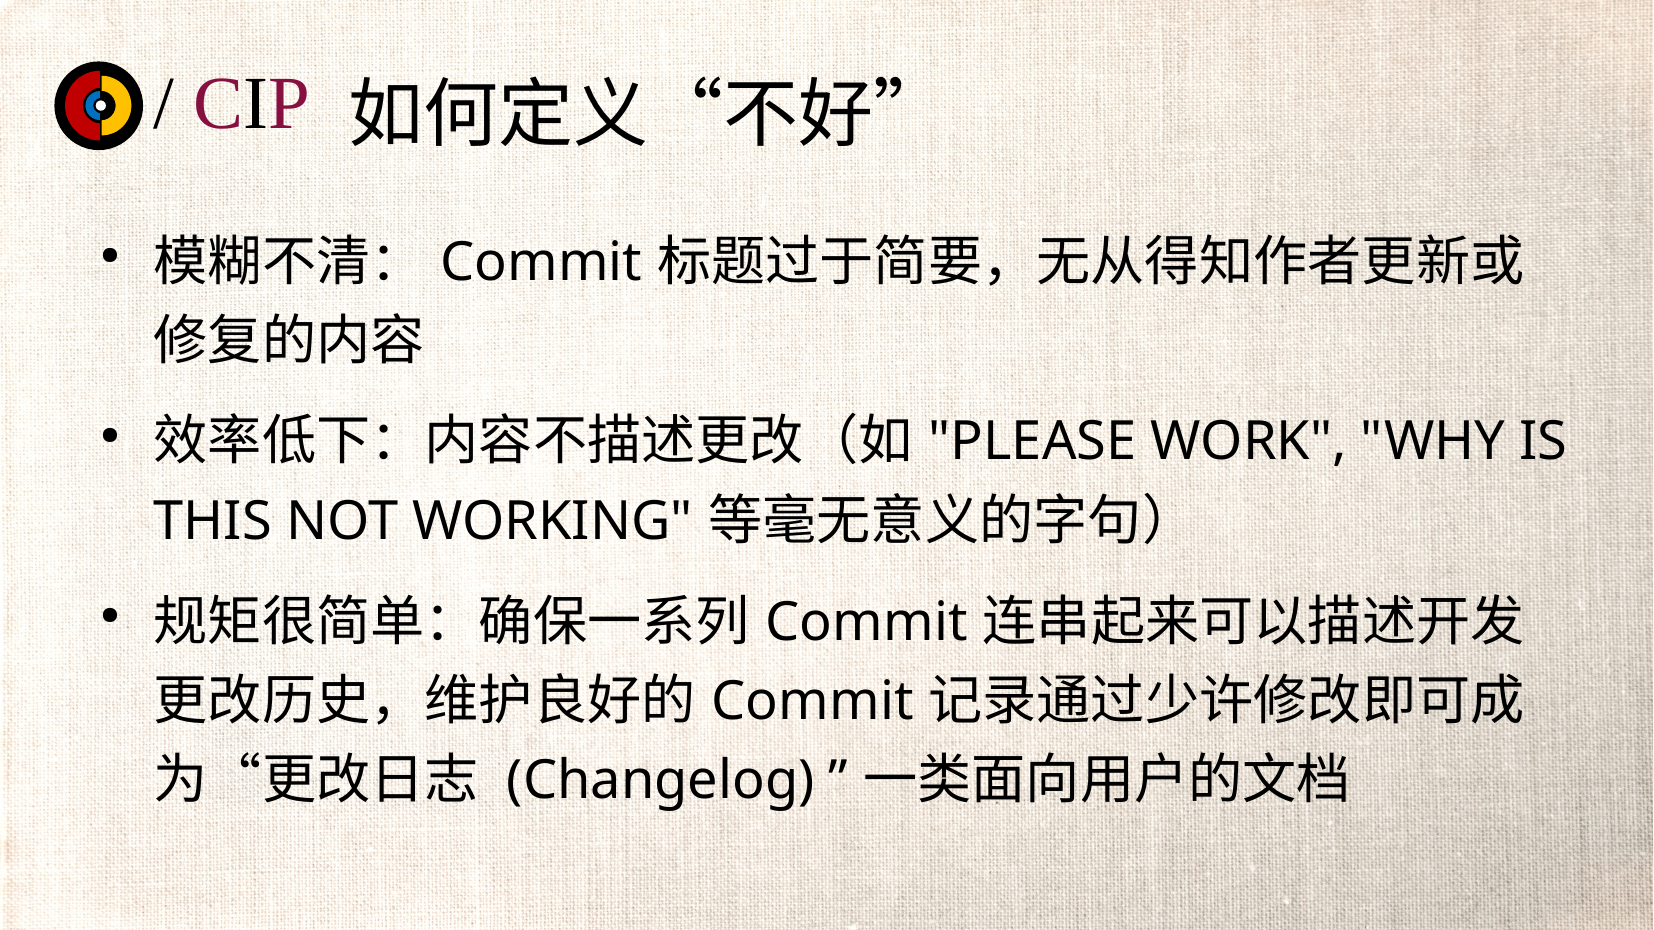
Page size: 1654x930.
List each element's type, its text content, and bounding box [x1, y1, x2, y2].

list 模糊不清：Commit标题过于简要，无从得知作者更新或修复的内容 效率低下：内容不描述更改（如"PLEASE WORK", "WHY IS THIS NOT WORKING"等毫无意义的字句） 规矩很简单：确保一系列Commit连串起来可以描述开发更改历史，维护良好的Commit记录通过少许修改即可成为“更改日志 (Changelog) ”一类面向用户的文档 [82, 217, 1571, 827]
picture [0, 0, 1654, 930]
title 如何定义“不好” [348, 29, 1536, 185]
